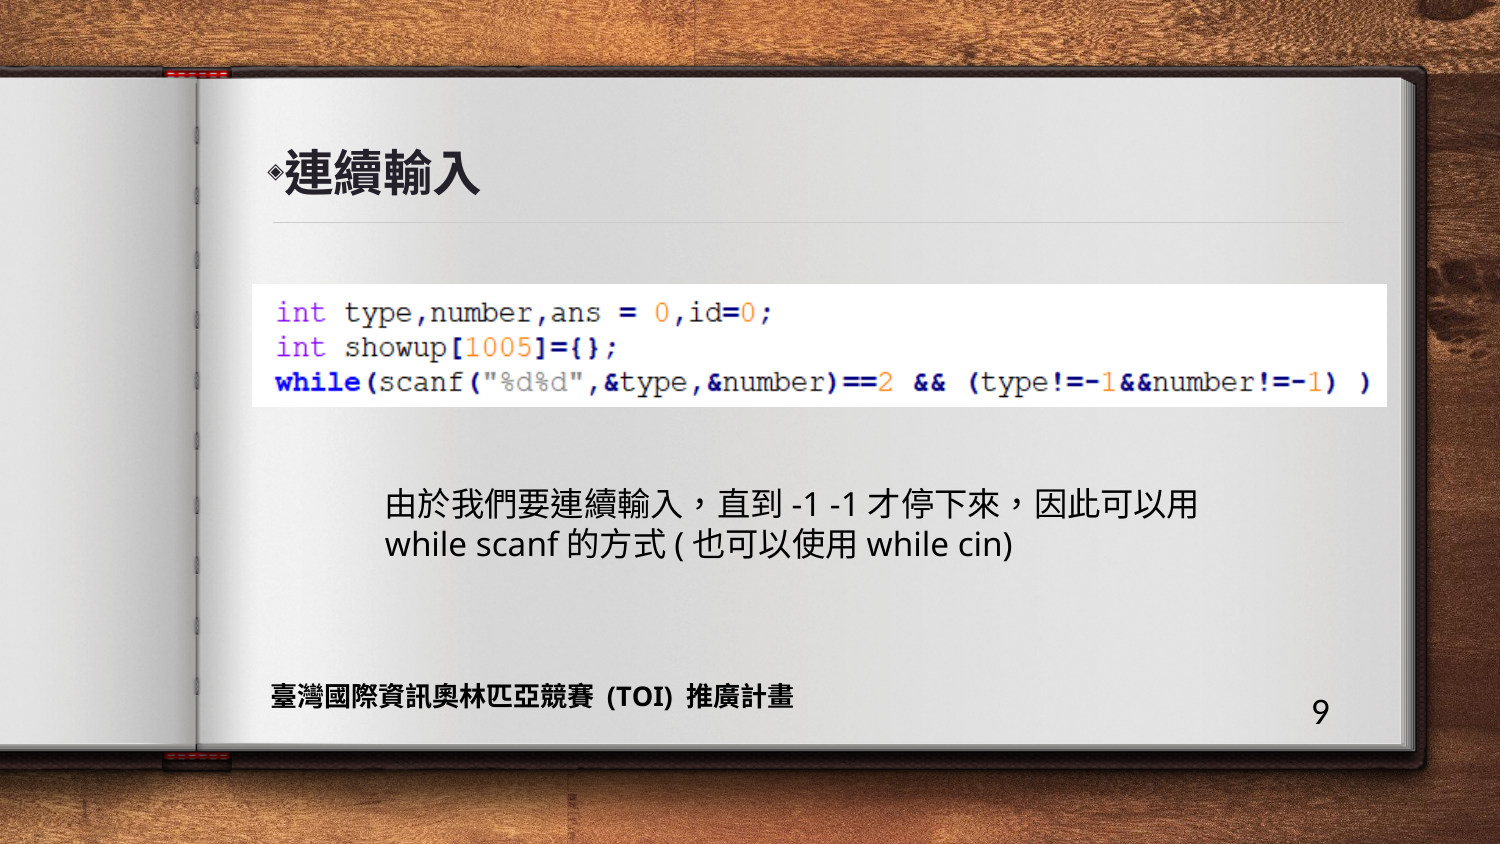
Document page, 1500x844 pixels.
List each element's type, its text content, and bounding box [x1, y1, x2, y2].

text_box [1295, 672, 1386, 737]
list 連續輸入 [252, 126, 1194, 216]
picture [252, 284, 1387, 407]
text_box 由於我們要連續輸入，直到-1 -1才停下來，因此可以用while scanf的方式(也可以使用while cin) [369, 475, 1268, 572]
